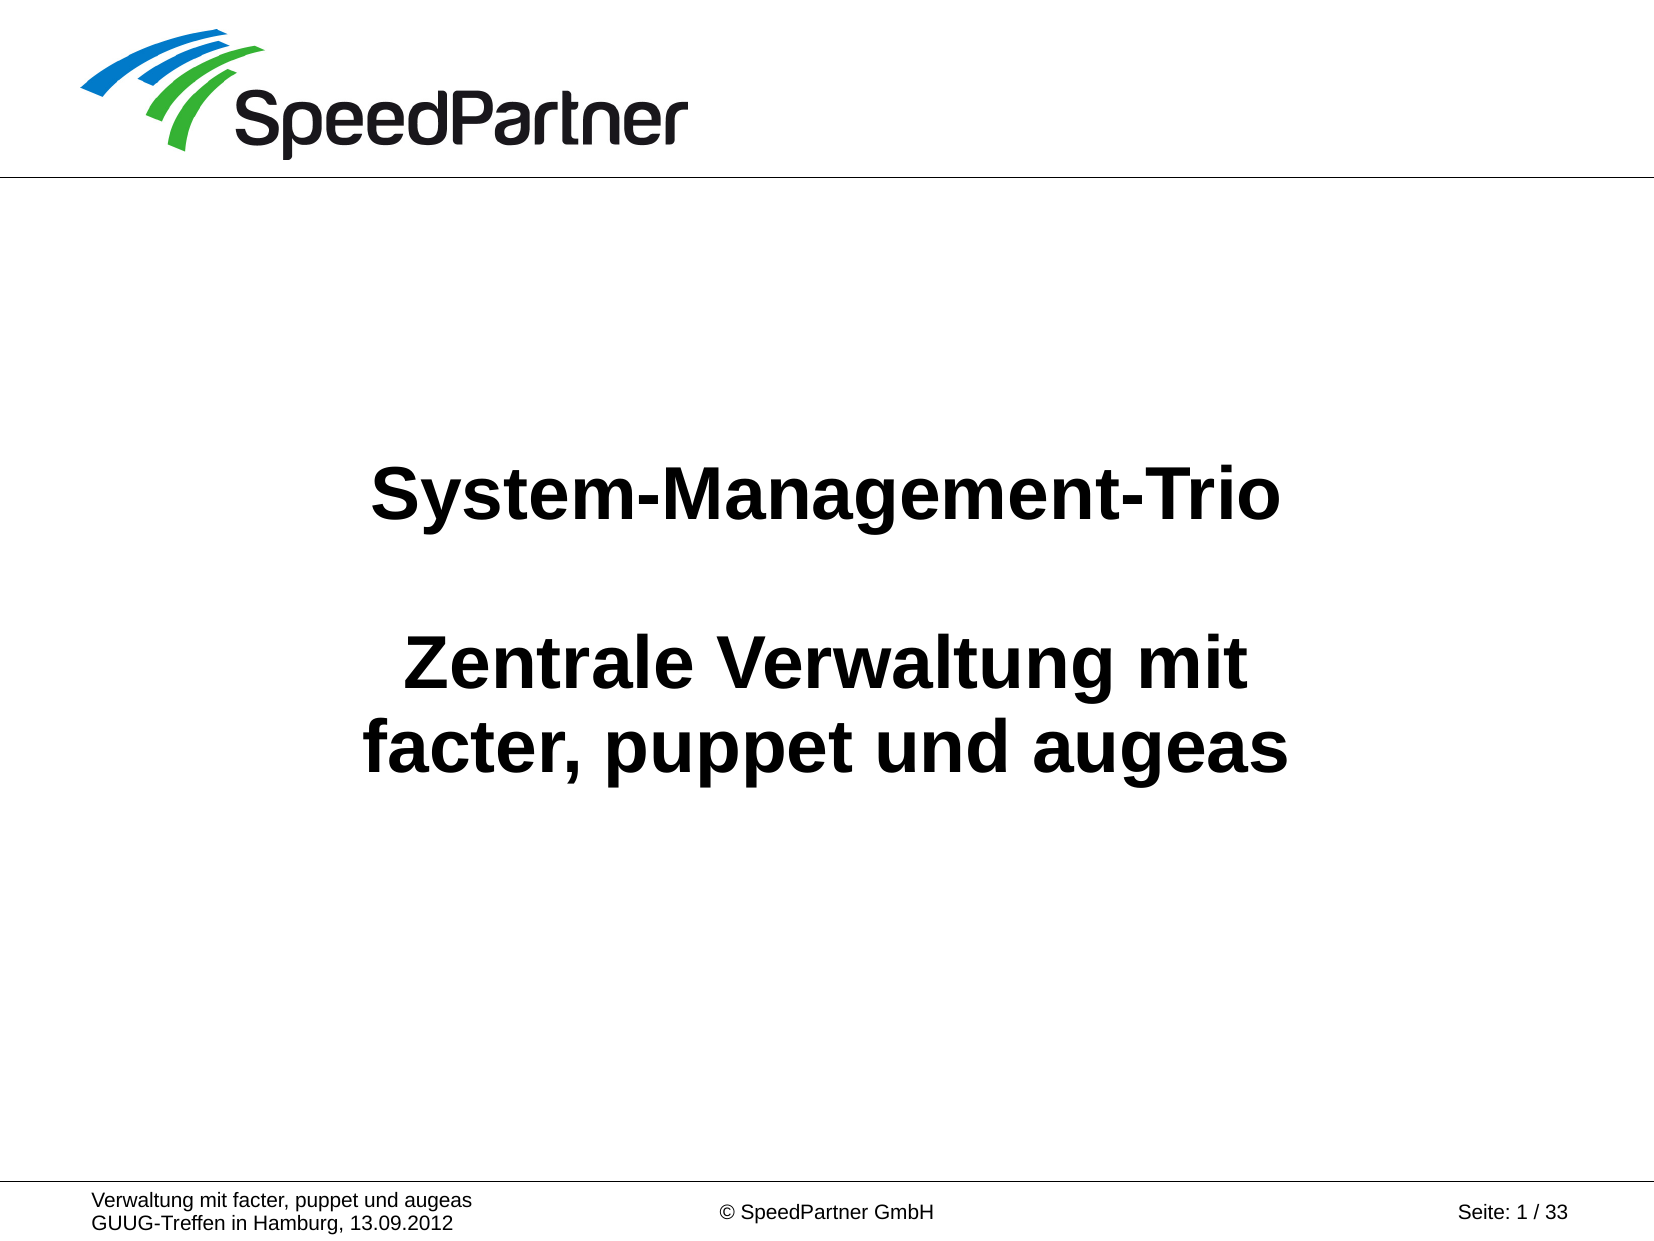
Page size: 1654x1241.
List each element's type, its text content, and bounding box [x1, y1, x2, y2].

title System-Management-Trio Zentrale Verwaltung mit facter, puppet und augeas [0, 0, 1654, 1241]
